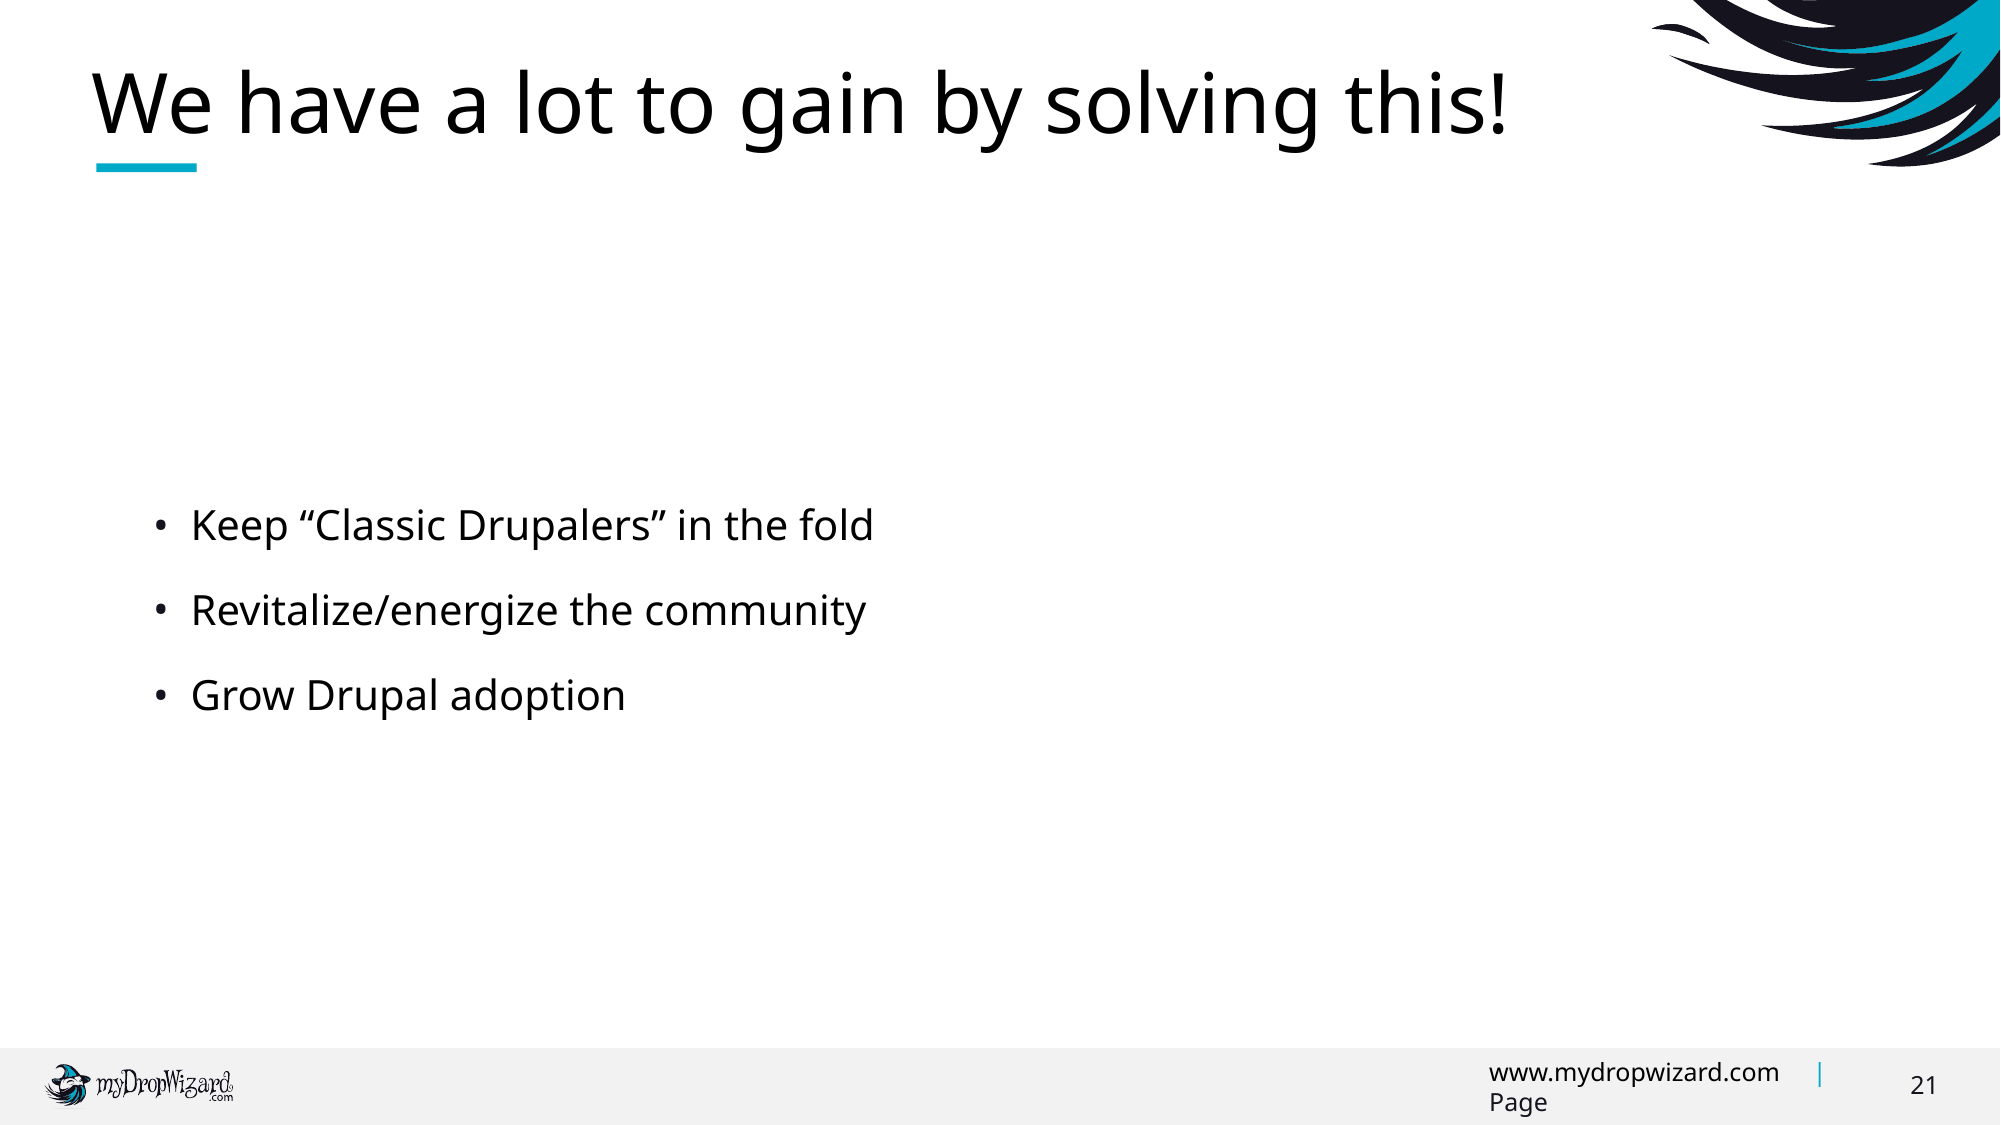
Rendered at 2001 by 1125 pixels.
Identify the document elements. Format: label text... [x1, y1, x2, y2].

list Keep “Classic Drupalers” in the fold Revitalize/energize the community Grow Drupal adoption [138, 194, 1864, 1014]
slide_number <number> [1895, 1057, 1969, 1117]
title We have a lot to gain by solving this! [76, 47, 1863, 166]
